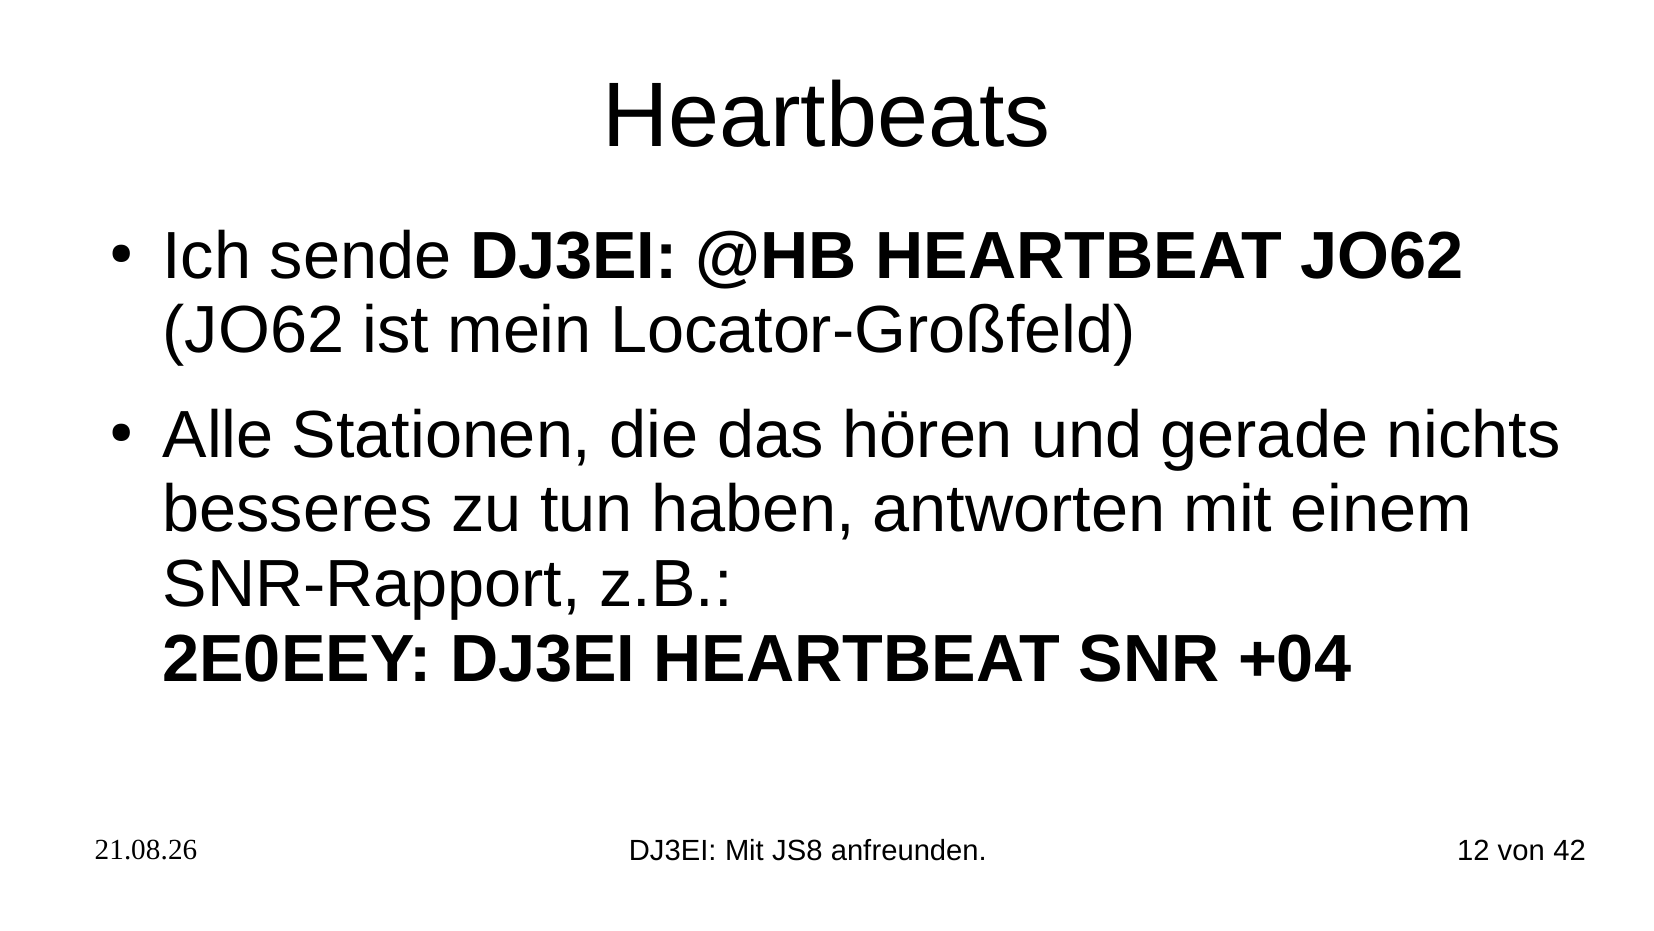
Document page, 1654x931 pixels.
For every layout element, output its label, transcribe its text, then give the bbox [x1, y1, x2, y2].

title Heartbeats [82, 37, 1571, 193]
list Ich sende DJ3EI: @HB HEARTBEAT JO62 (JO62 ist mein Locator-Großfeld) Alle Stationen, die das hören und gerade nichts besseres zu tun haben, antworten mit einem SNR-Rapport, z.B.: 2E0EEY: DJ3EI HEARTBEAT SNR +04 [82, 217, 1571, 827]
